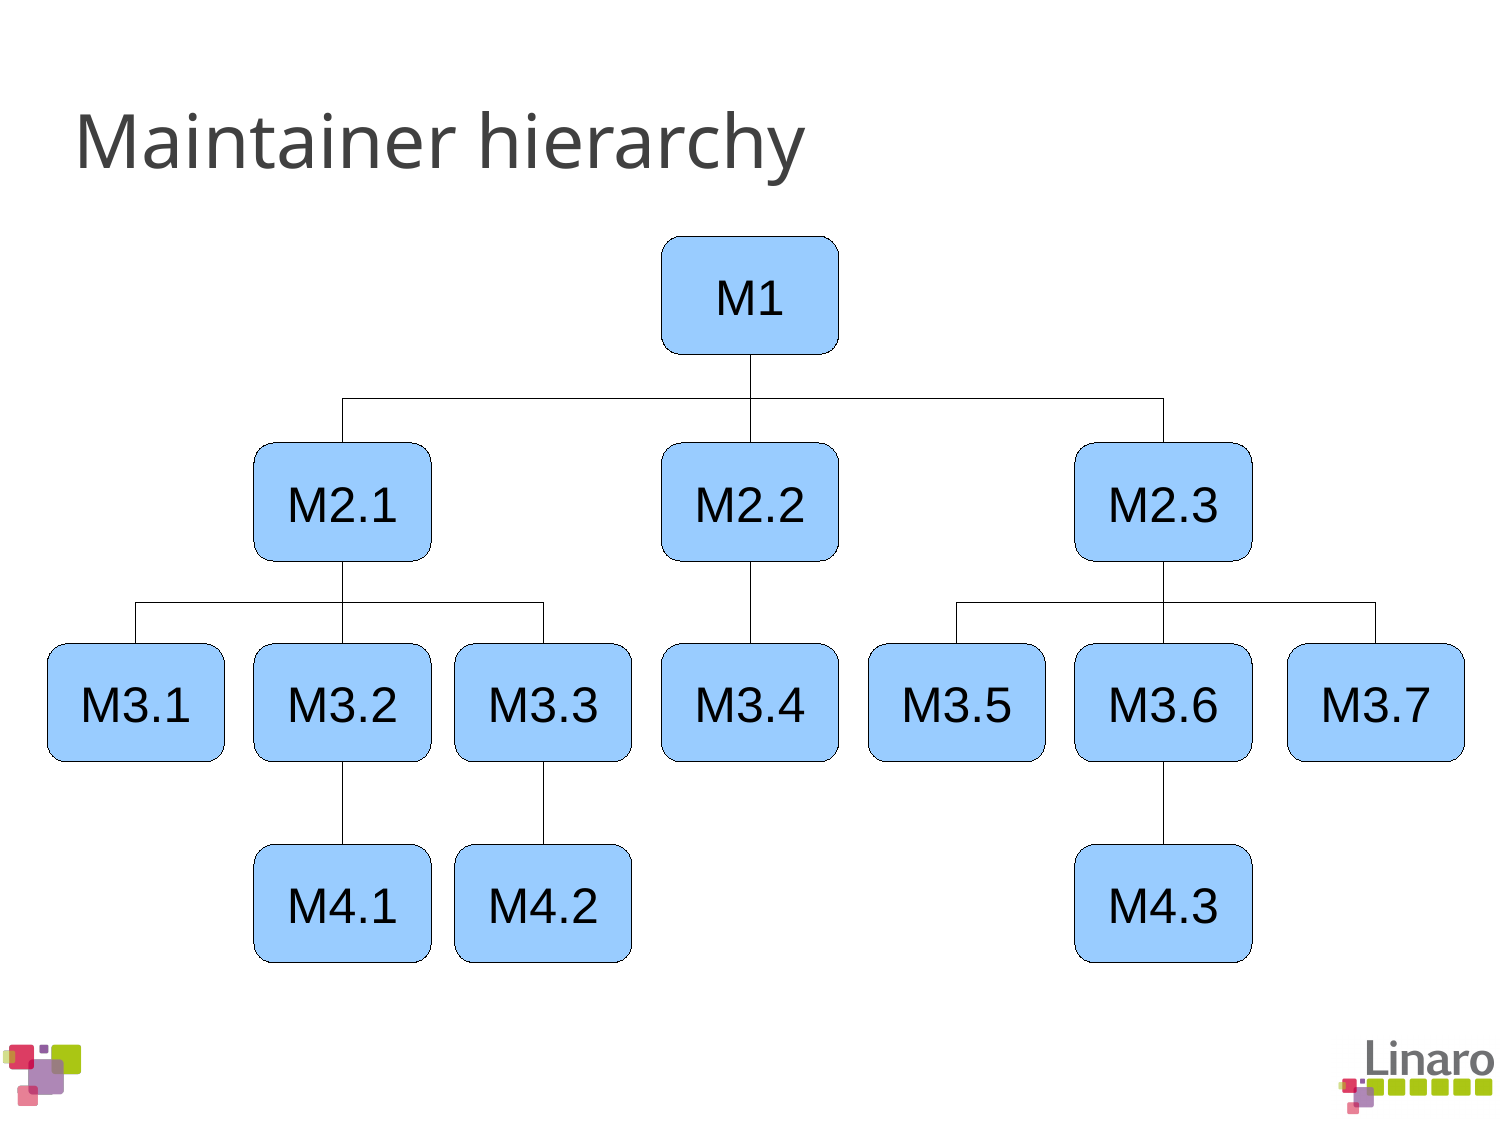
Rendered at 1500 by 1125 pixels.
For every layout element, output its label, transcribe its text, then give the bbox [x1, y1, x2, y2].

text_box M2.1 [253, 442, 432, 562]
text_box M1 [661, 236, 839, 355]
title Maintainer hierarchy [59, 40, 1410, 237]
text_box M2.3 [1074, 442, 1253, 562]
text_box M4.2 [454, 844, 632, 963]
picture [0, 1041, 84, 1125]
text_box M4.1 [253, 844, 432, 963]
text_box M4.3 [1074, 844, 1253, 963]
text_box M3.5 [868, 643, 1046, 762]
text_box M3.7 [1287, 643, 1465, 762]
text_box M3.2 [253, 643, 432, 762]
text_box M2.2 [661, 442, 839, 562]
text_box M3.1 [47, 643, 225, 762]
picture [1331, 1035, 1500, 1119]
text_box M3.6 [1074, 643, 1253, 762]
text_box M3.3 [454, 643, 632, 762]
text_box M3.4 [661, 643, 839, 762]
